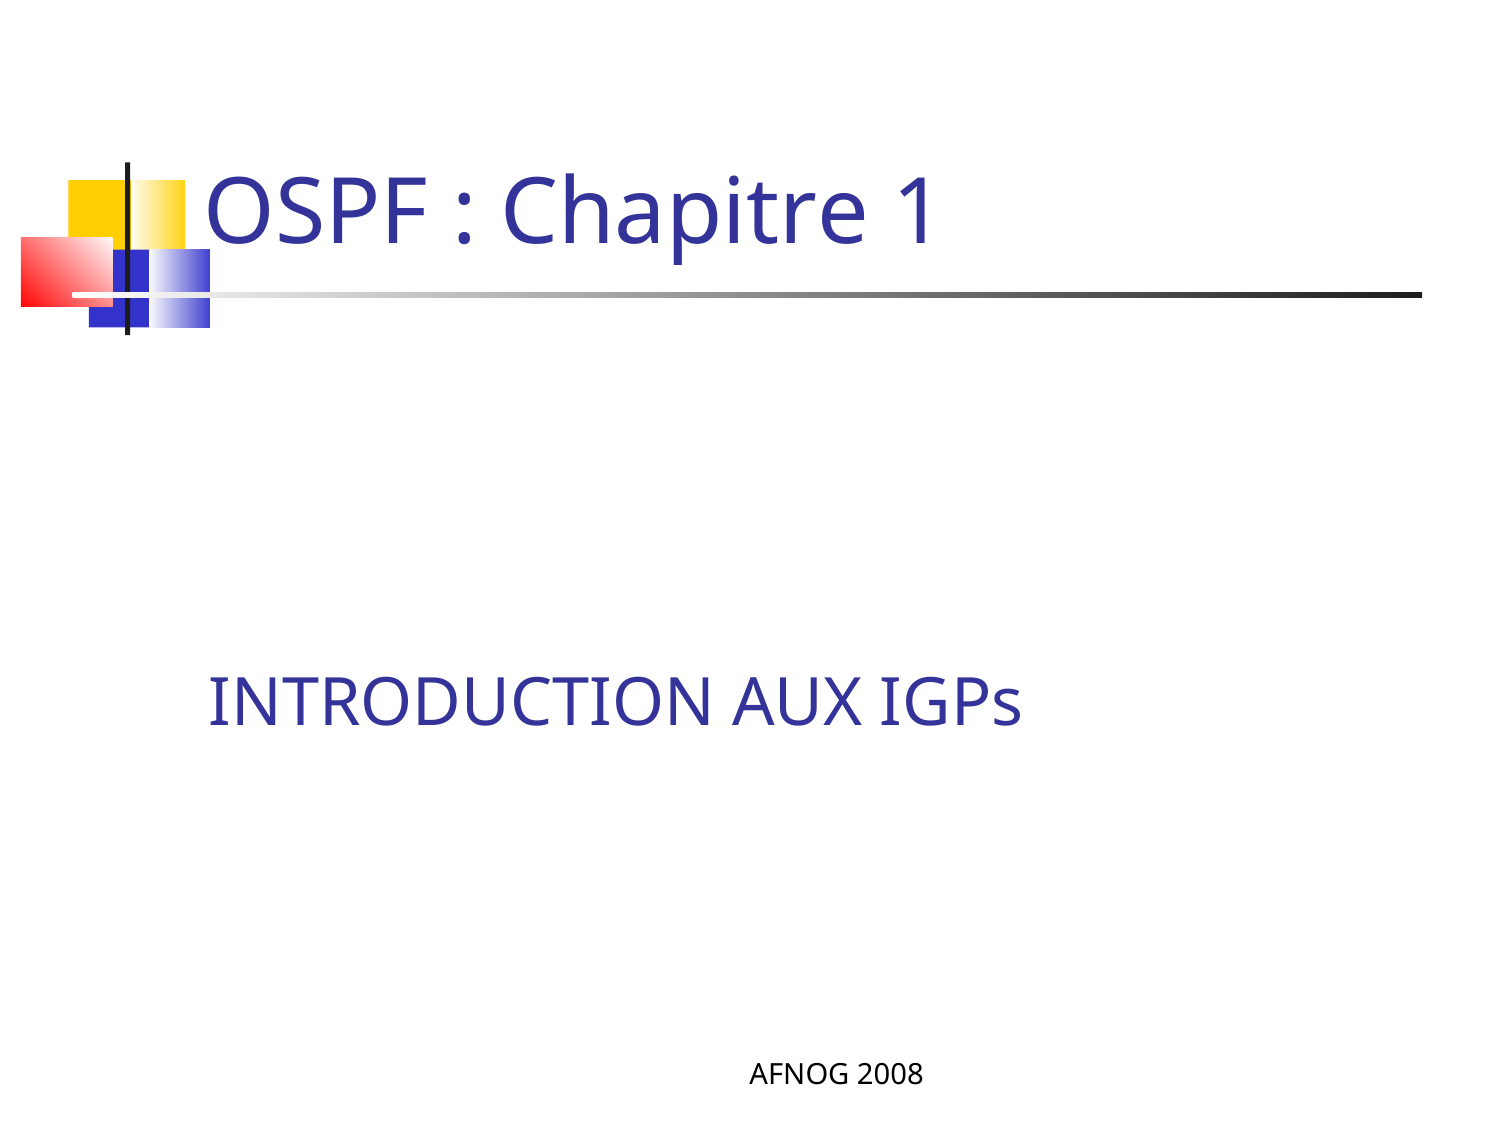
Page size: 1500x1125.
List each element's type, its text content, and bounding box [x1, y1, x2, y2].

text_box AFNOG 2008 [599, 1024, 1074, 1099]
title OSPF : Chapitre 1 [188, 35, 1468, 276]
list INTRODUCTION AUX IGPs [193, 331, 1469, 1007]
